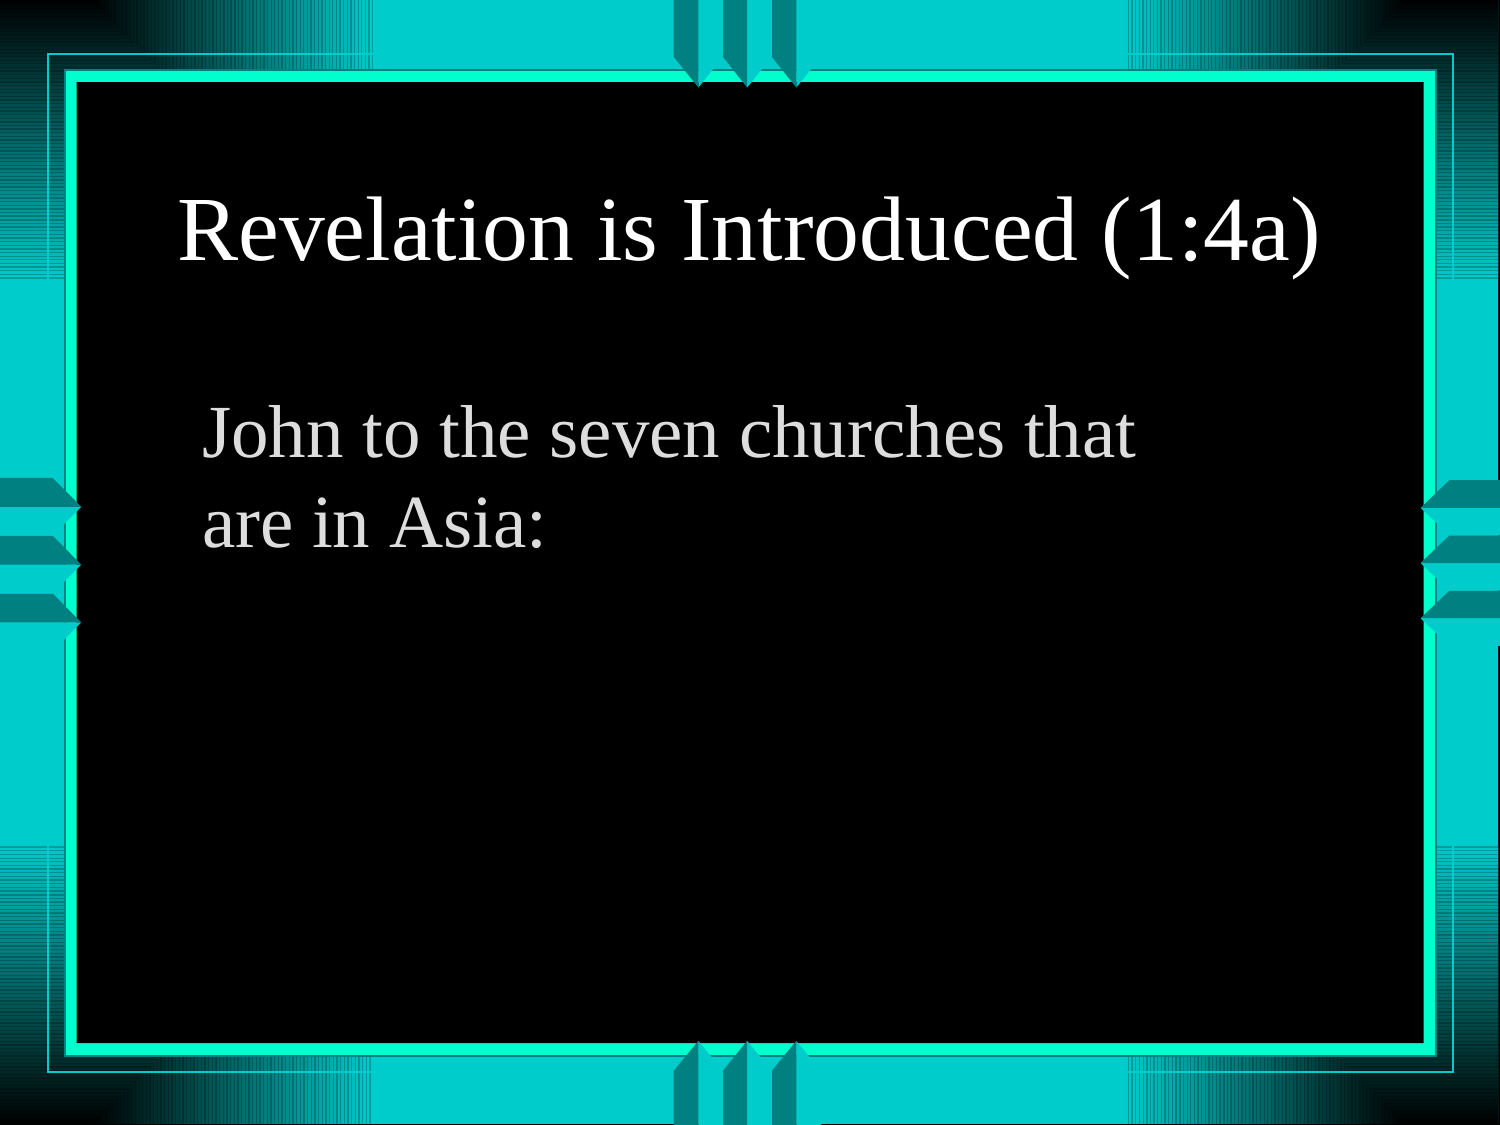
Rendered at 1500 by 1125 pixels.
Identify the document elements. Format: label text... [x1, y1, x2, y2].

title Revelation is Introduced (1:4a) [112, 99, 1388, 288]
text_box John to the seven churches that are in Asia: [187, 375, 1238, 570]
